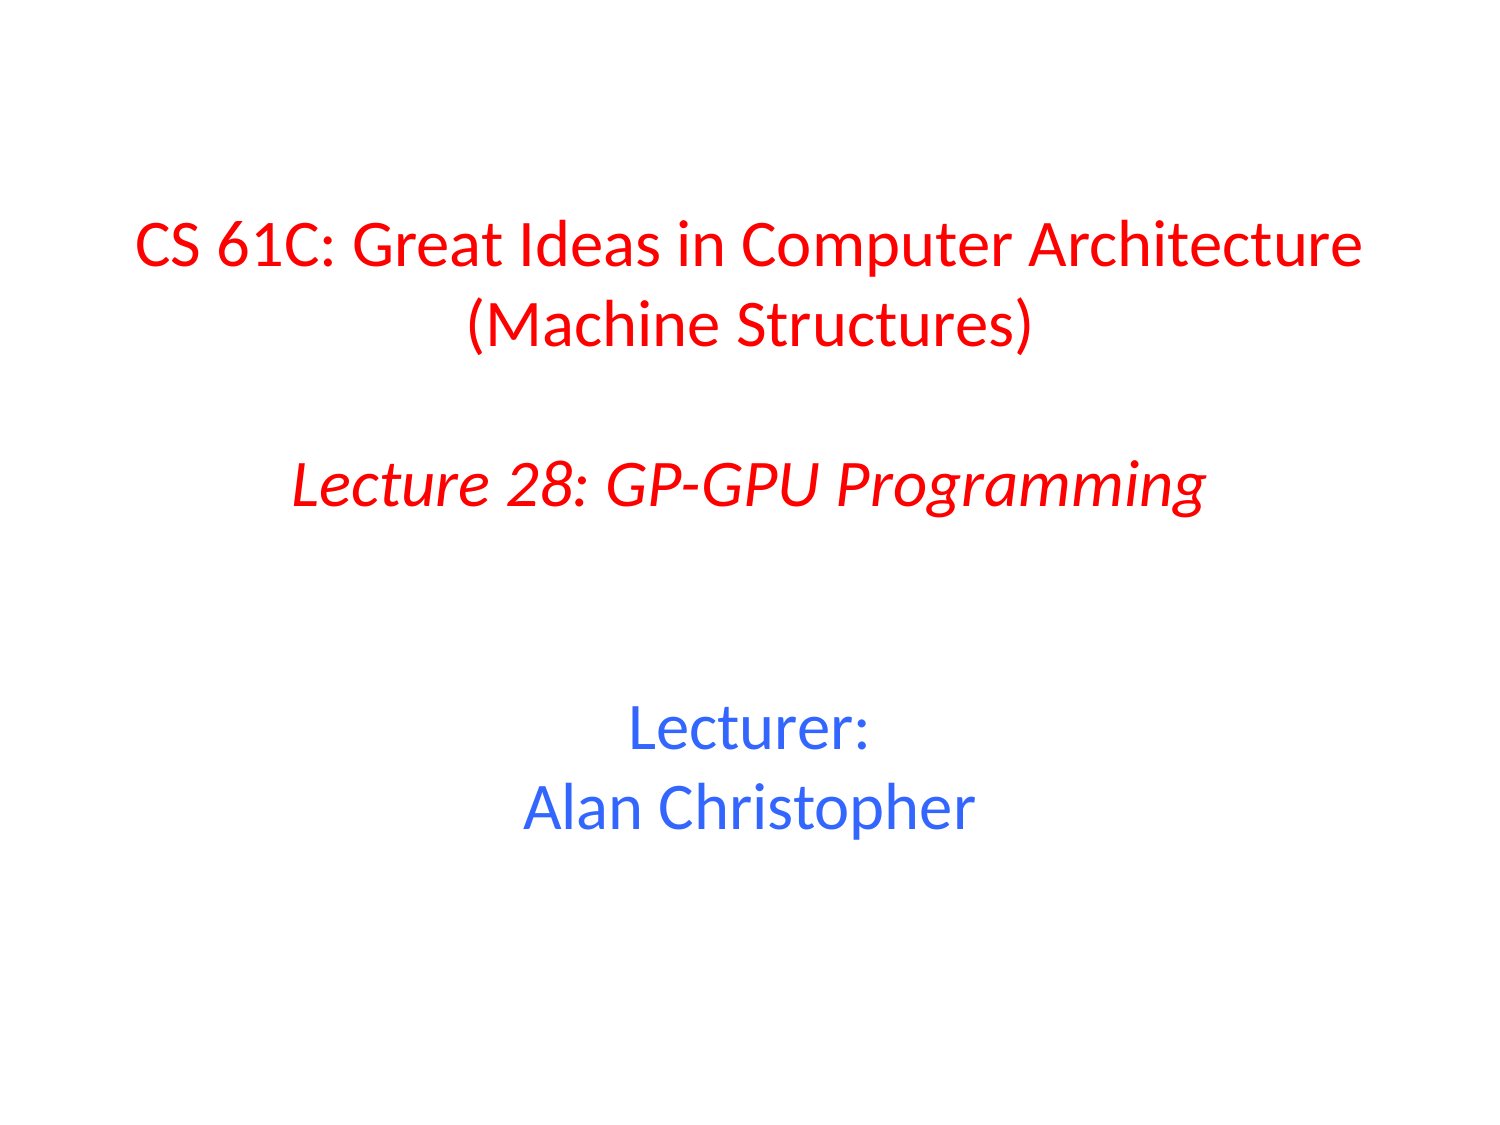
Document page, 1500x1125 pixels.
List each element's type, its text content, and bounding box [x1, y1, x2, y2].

title CS 61C: Great Ideas in Computer Architecture (Machine Structures) Lecture 28: GP-GPU Programming [112, 192, 1388, 528]
list Lecturer: Alan Christopher [225, 675, 1276, 960]
